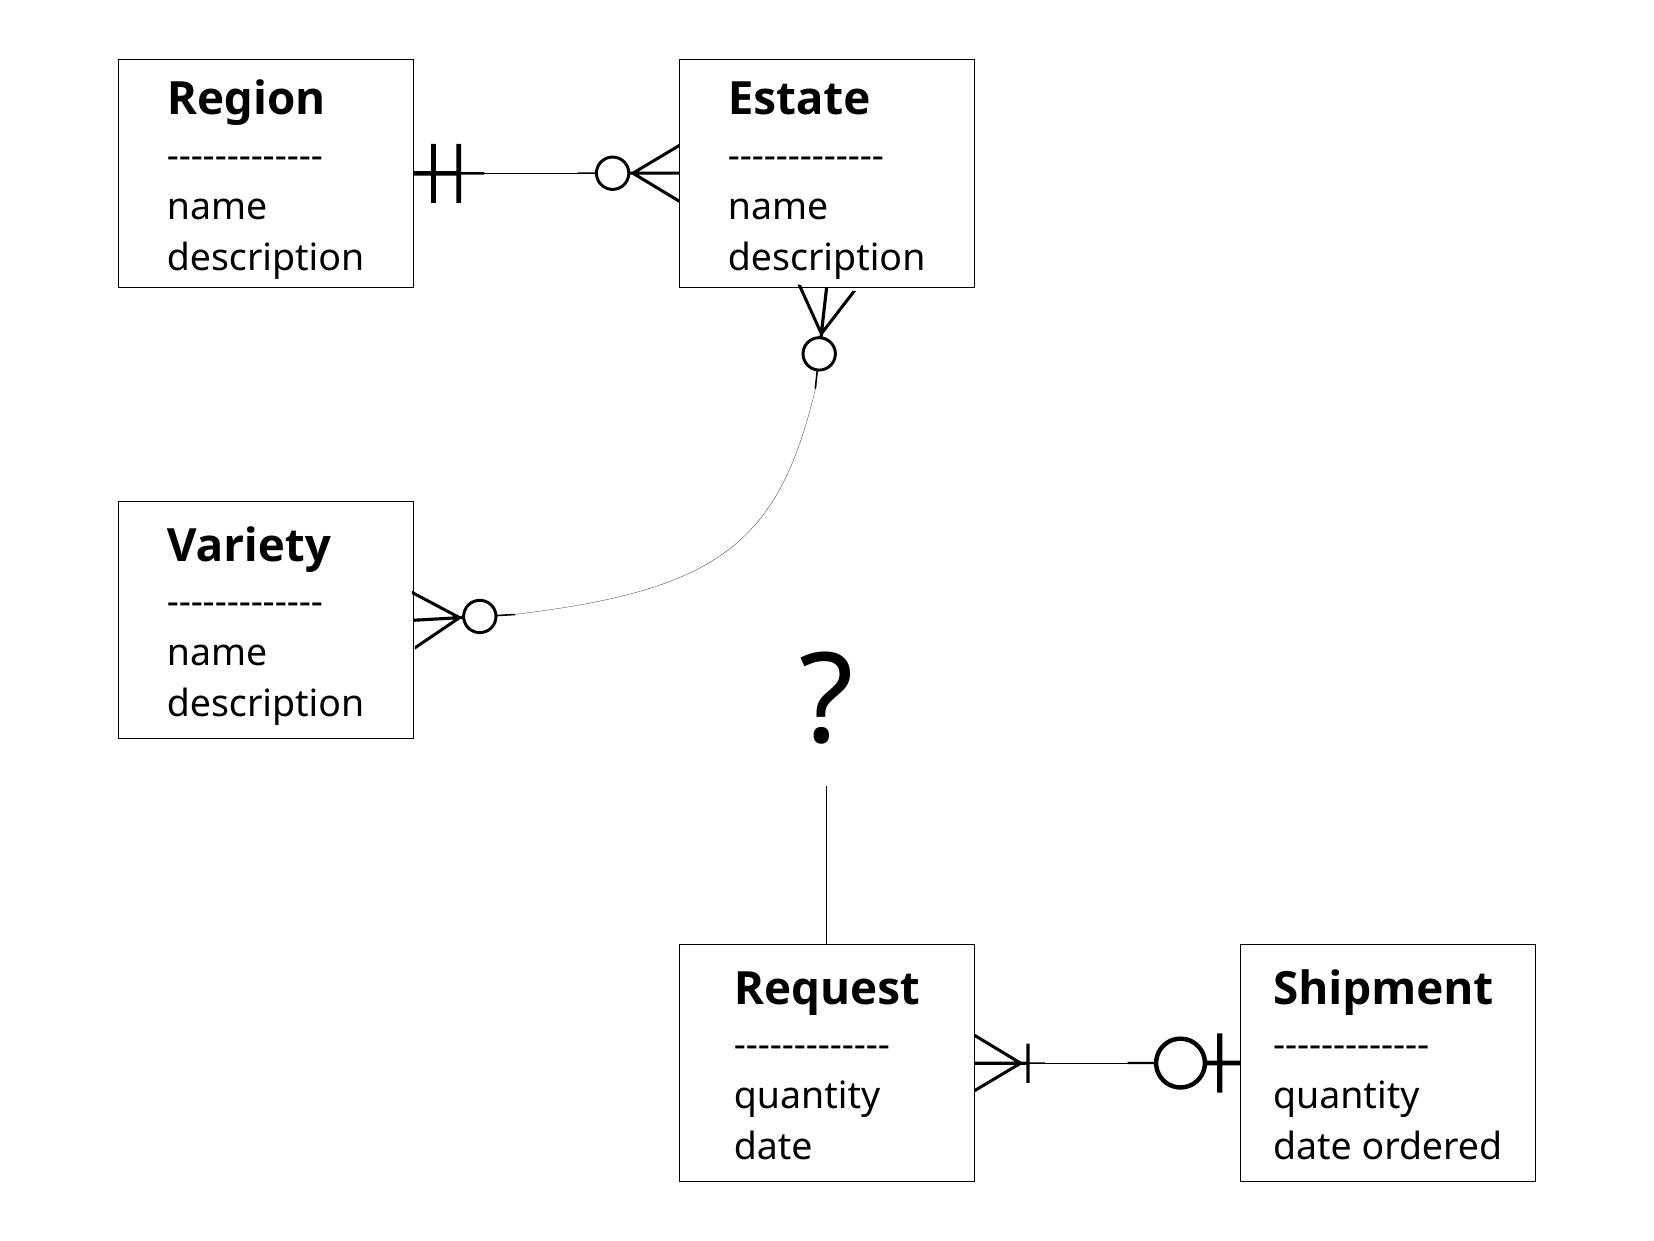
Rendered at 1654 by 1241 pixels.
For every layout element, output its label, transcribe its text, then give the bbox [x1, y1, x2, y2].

text_box Estate ------------- name description [679, 59, 975, 288]
text_box ? [738, 600, 916, 768]
text_box Region ------------- name description [118, 59, 414, 288]
text_box Request ------------- quantity date [679, 944, 975, 1182]
text_box Variety ------------- name description [118, 501, 414, 739]
text_box Shipment ------------- quantity date ordered [1240, 944, 1536, 1182]
